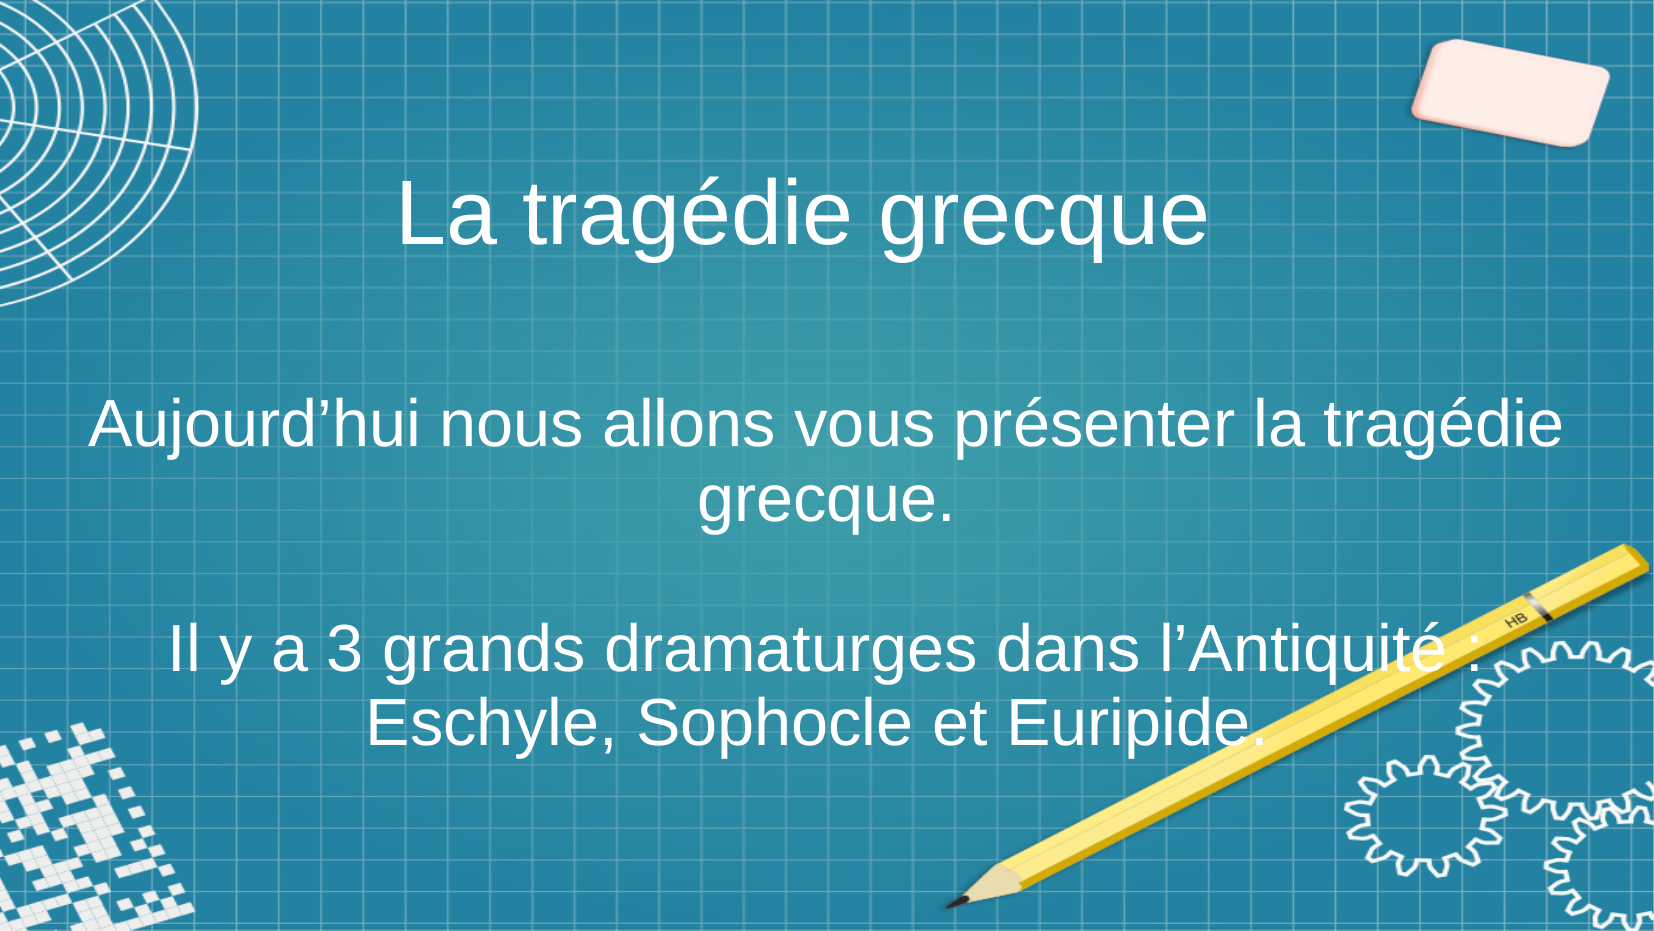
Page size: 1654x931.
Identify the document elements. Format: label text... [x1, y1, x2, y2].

subtitle Aujourd’hui nous allons vous présenter la tragédie grecque. Il y a 3 grands dramaturges dans l’Antiquité : Eschyle, Sophocle et Euripide. [82, 129, 1571, 931]
title La tragédie grecque [59, 106, 1548, 319]
picture [0, 0, 1654, 931]
